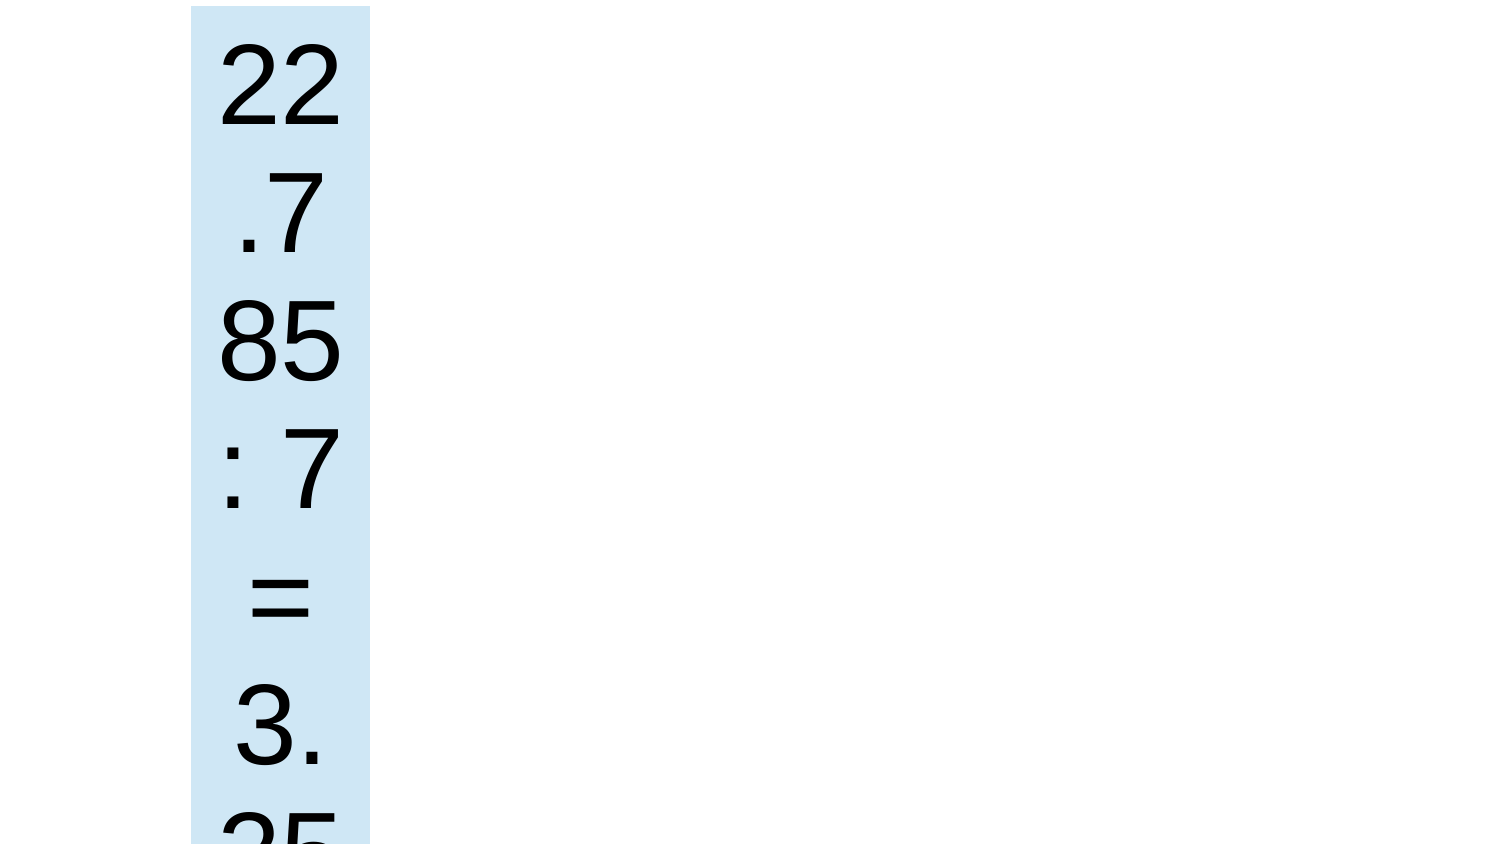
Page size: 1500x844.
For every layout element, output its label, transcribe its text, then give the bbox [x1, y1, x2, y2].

table_header 22.785 : 7 = 3.255 [191, 6, 370, 844]
